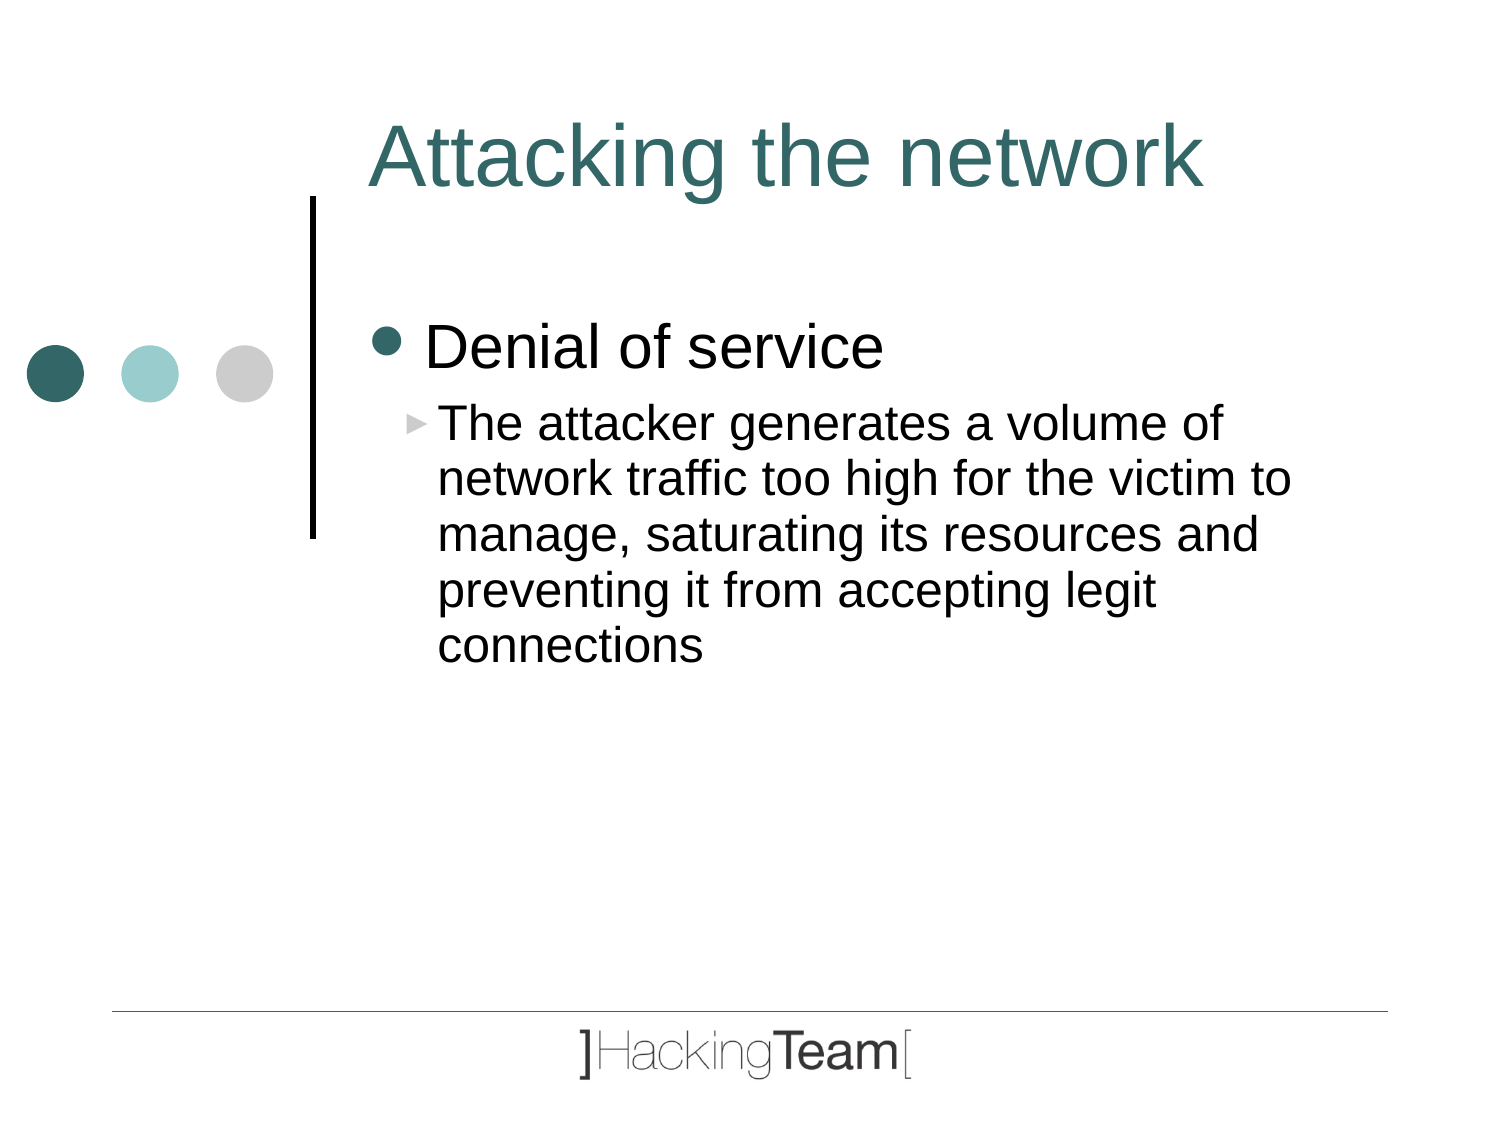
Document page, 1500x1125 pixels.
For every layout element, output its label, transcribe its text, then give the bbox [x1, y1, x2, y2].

picture [574, 1041, 916, 1084]
list Denial of service The attacker generates a volume of network traffic too high for the victim to manage, saturating its resources and preventing it from accepting legit connections [249, 312, 1401, 1041]
title Attacking the network [249, 38, 1401, 275]
